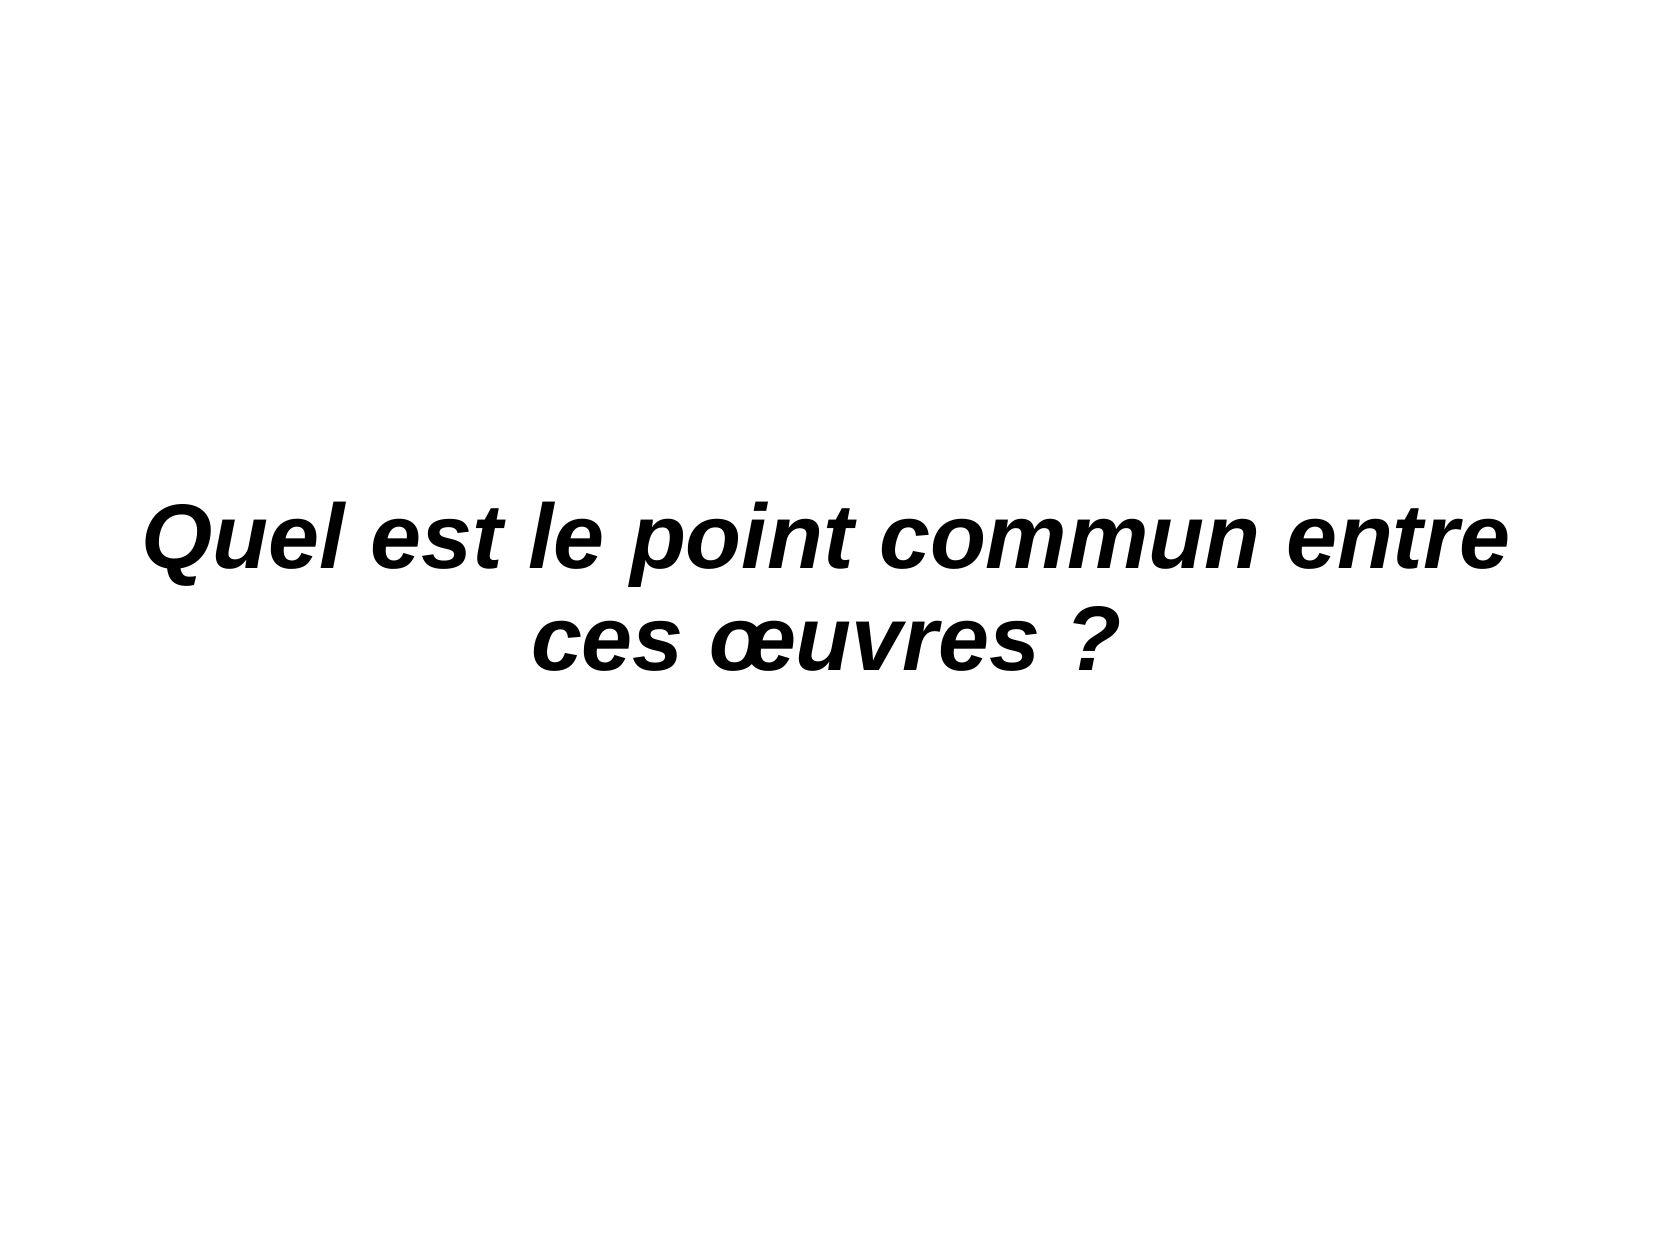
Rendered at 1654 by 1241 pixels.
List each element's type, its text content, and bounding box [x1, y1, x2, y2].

title Quel est le point commun entre ces œuvres ? [82, 484, 1571, 692]
